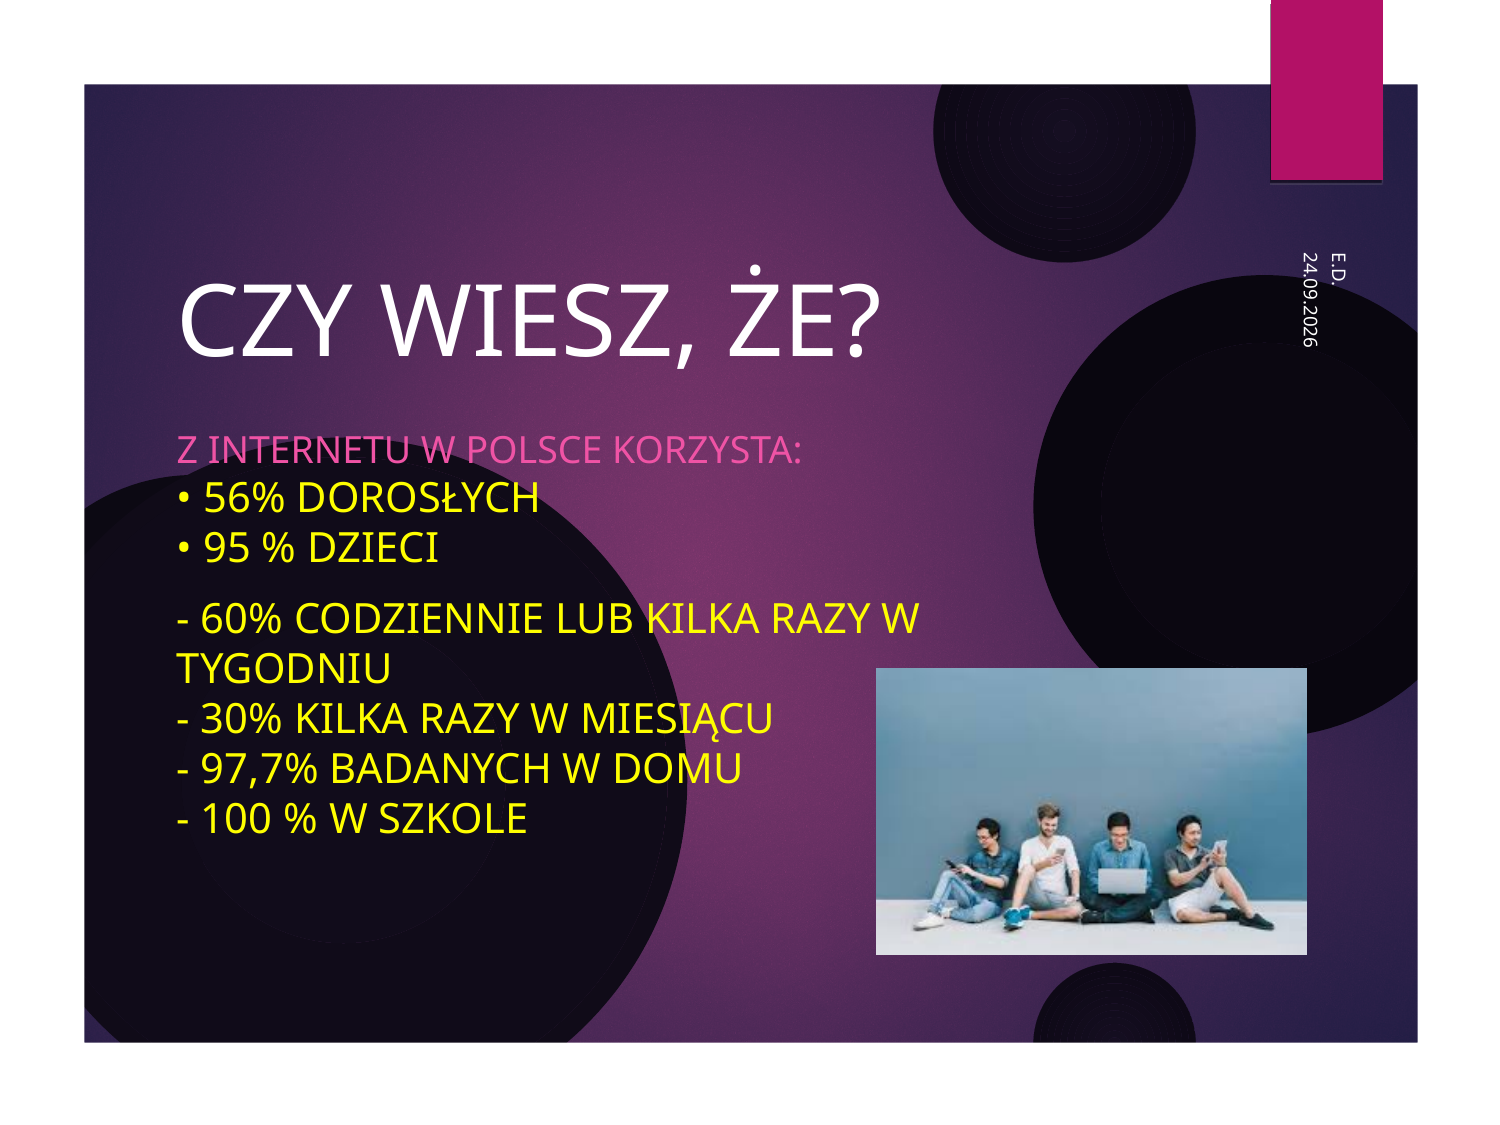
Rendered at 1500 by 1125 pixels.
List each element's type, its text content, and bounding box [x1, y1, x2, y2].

picture [876, 668, 1307, 955]
title CZY WIESZ, ŻE? [161, 181, 1265, 384]
text_box 2021/2/4 [1292, 237, 1320, 401]
text_box E.D. [1320, 237, 1359, 871]
subtitle Z Internetu w Polsce korzysta: • 56% dorosłych • 95 % dzieci - 60% codziennie lub kilka razy w tygodniu - 30% kilka razy w miesiącu - 97,7% badanych w domu - 100 % w szkole [161, 418, 998, 839]
